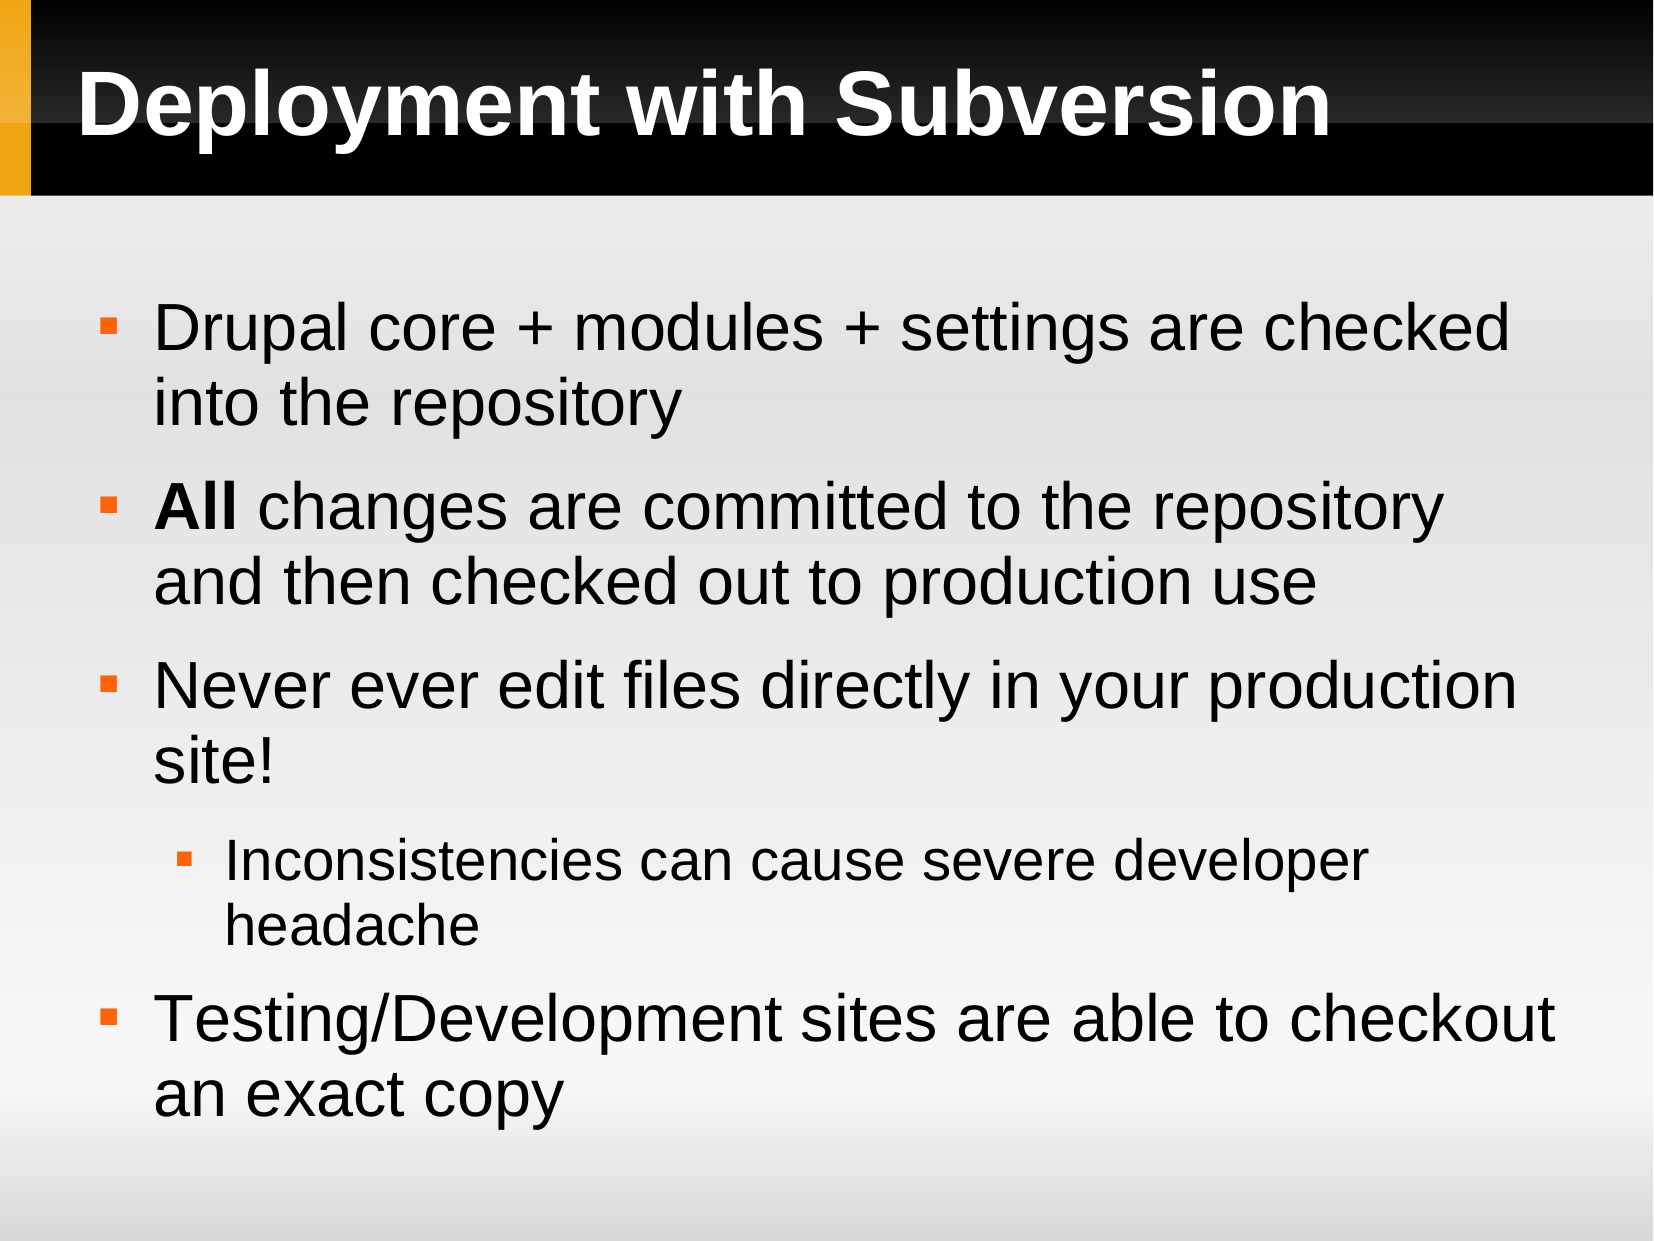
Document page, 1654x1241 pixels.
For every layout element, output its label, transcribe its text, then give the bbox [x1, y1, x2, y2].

title Deployment with Subversion [76, 7, 1565, 200]
picture [0, 0, 1654, 1241]
list Drupal core + modules + settings are checked into the repository All changes are committed to the repository and then checked out to production use Never ever edit files directly in your production site! Inconsistencies can cause severe developer headache Testing/Development sites are able to checkout an exact copy [82, 290, 1571, 1131]
